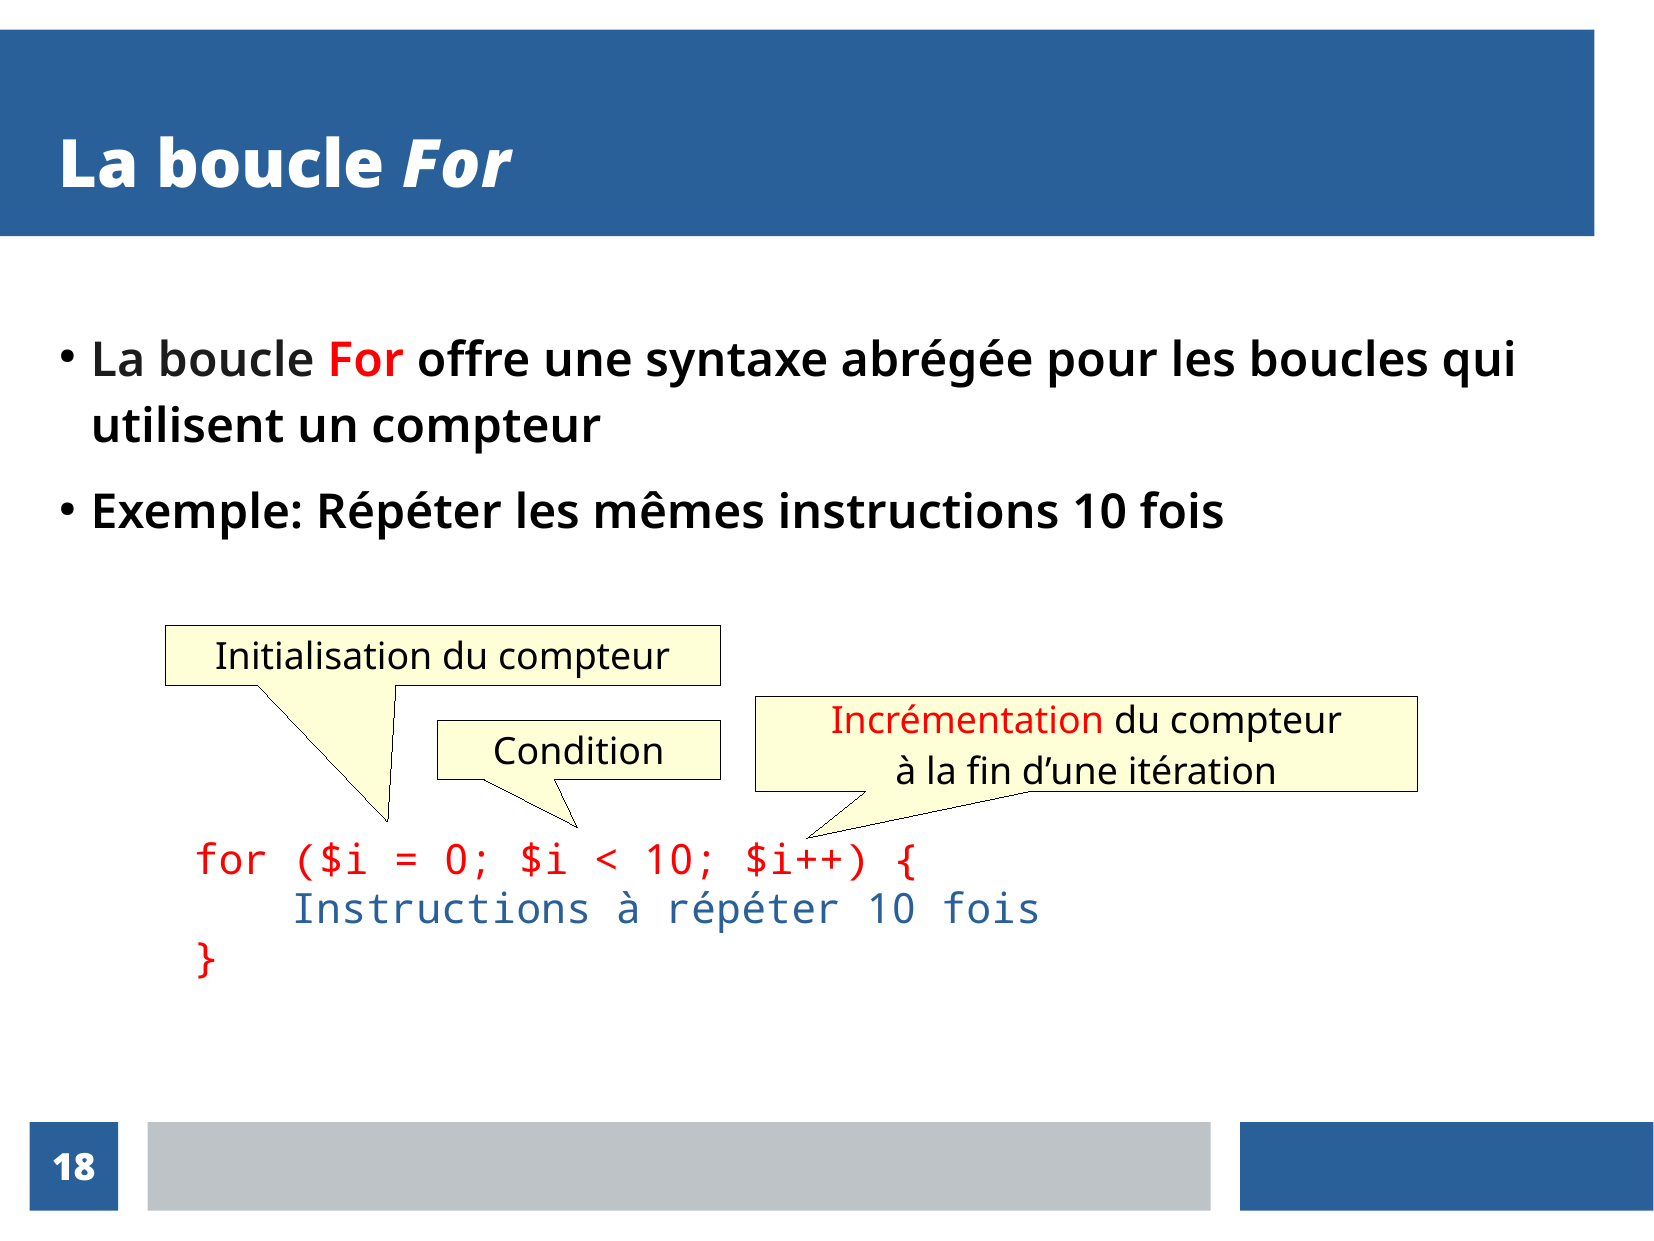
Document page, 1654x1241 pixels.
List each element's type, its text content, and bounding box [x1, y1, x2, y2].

title La boucle For [59, 59, 1595, 207]
text_box Condition [437, 720, 721, 828]
list La boucle For offre une syntaxe abrégée pour les boucles qui utilisent un compteur Exemple: Répéter les mêmes instructions 10 fois [59, 324, 1565, 544]
text_box Incrémentation du compteur à la fin d’une itération [755, 696, 1418, 839]
text_box Initialisation du compteur [165, 625, 721, 822]
text_box for ($i = 0; $i < 10; $i++) { Instructions à répéter 10 fois } [178, 828, 1524, 1024]
